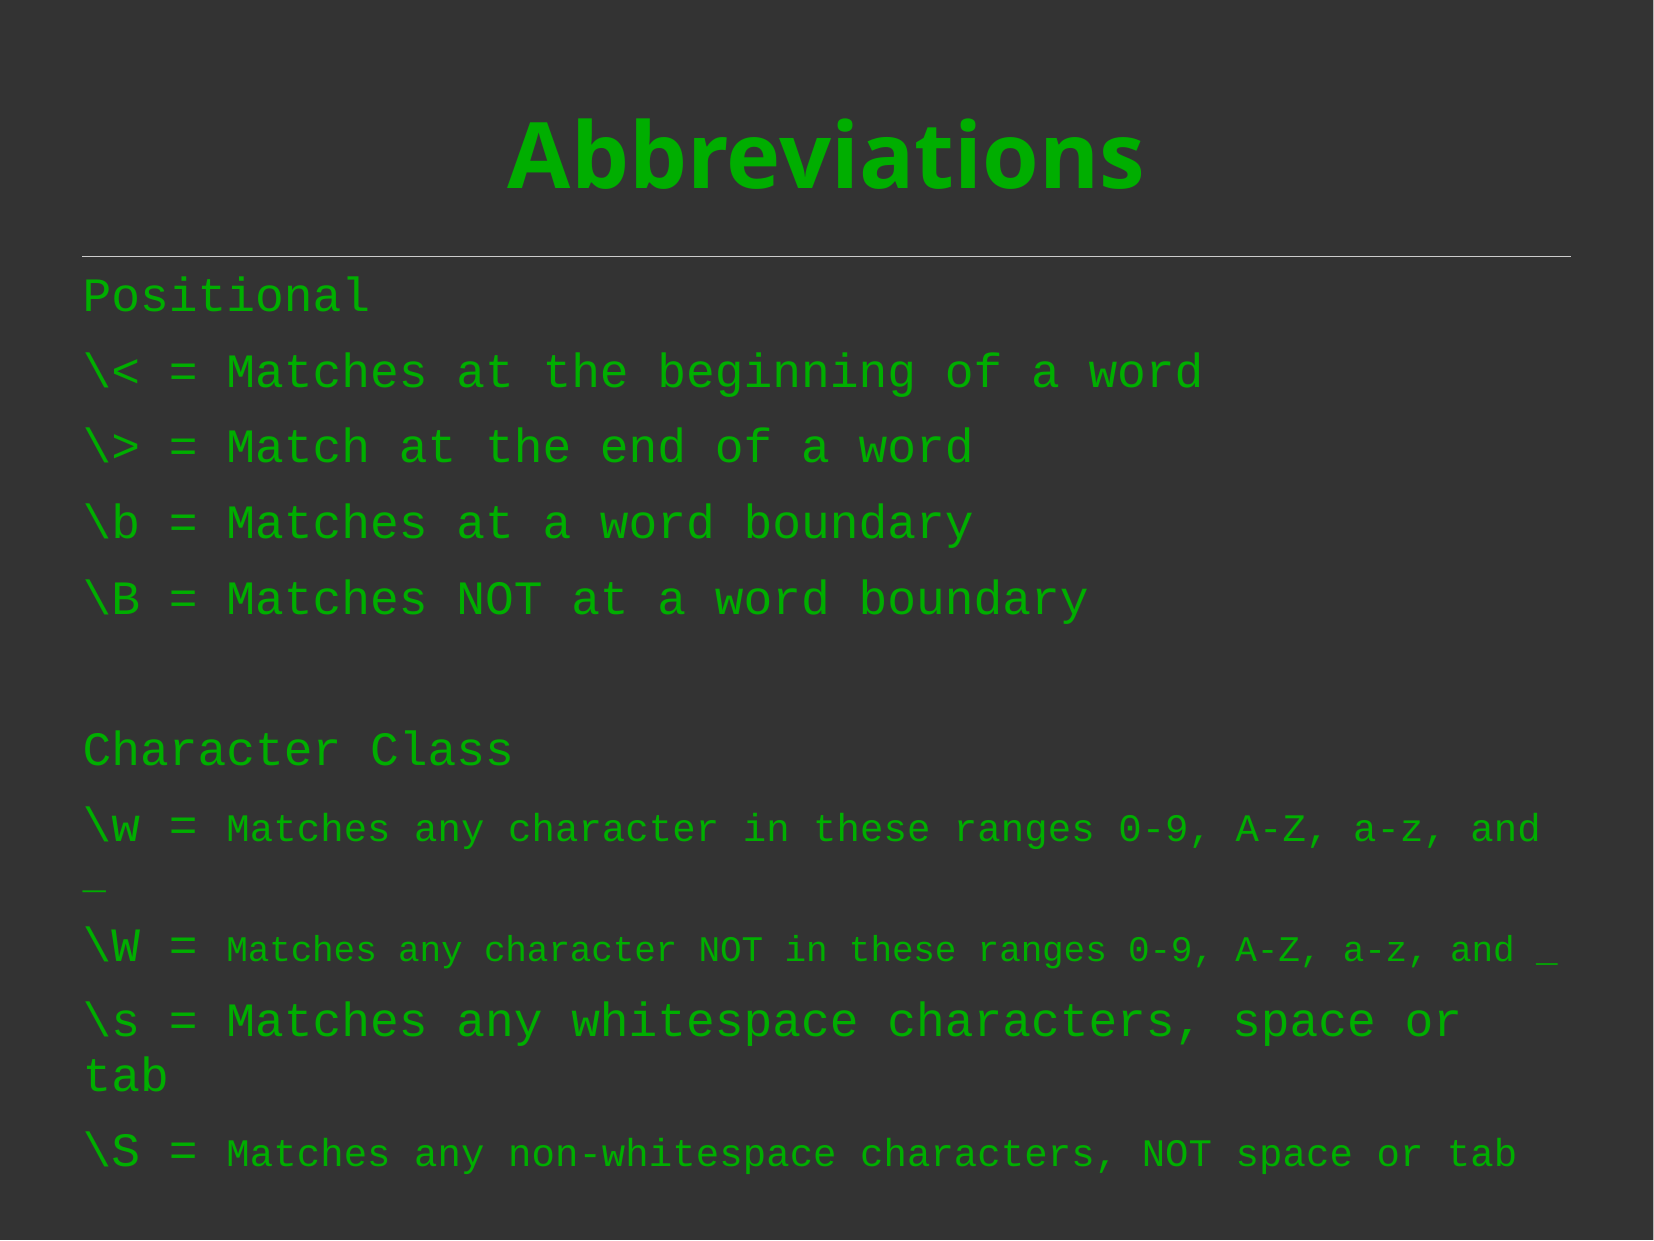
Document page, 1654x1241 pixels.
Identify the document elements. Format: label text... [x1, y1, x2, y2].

list Positional \< = Matches at the beginning of a word \> = Match at the end of a word \b = Matches at a word boundary \B = Matches NOT at a word boundary Character Class \w = Matches any character in these ranges 0-9, A-Z, a-z, and _ \W = Matches any character NOT in these ranges 0-9, A-Z, a-z, and _ \s = Matches any whitespace characters, space or tab \S = Matches any non-whitespace characters, NOT space or tab [82, 271, 1571, 1193]
title Abbreviations [82, 49, 1571, 257]
